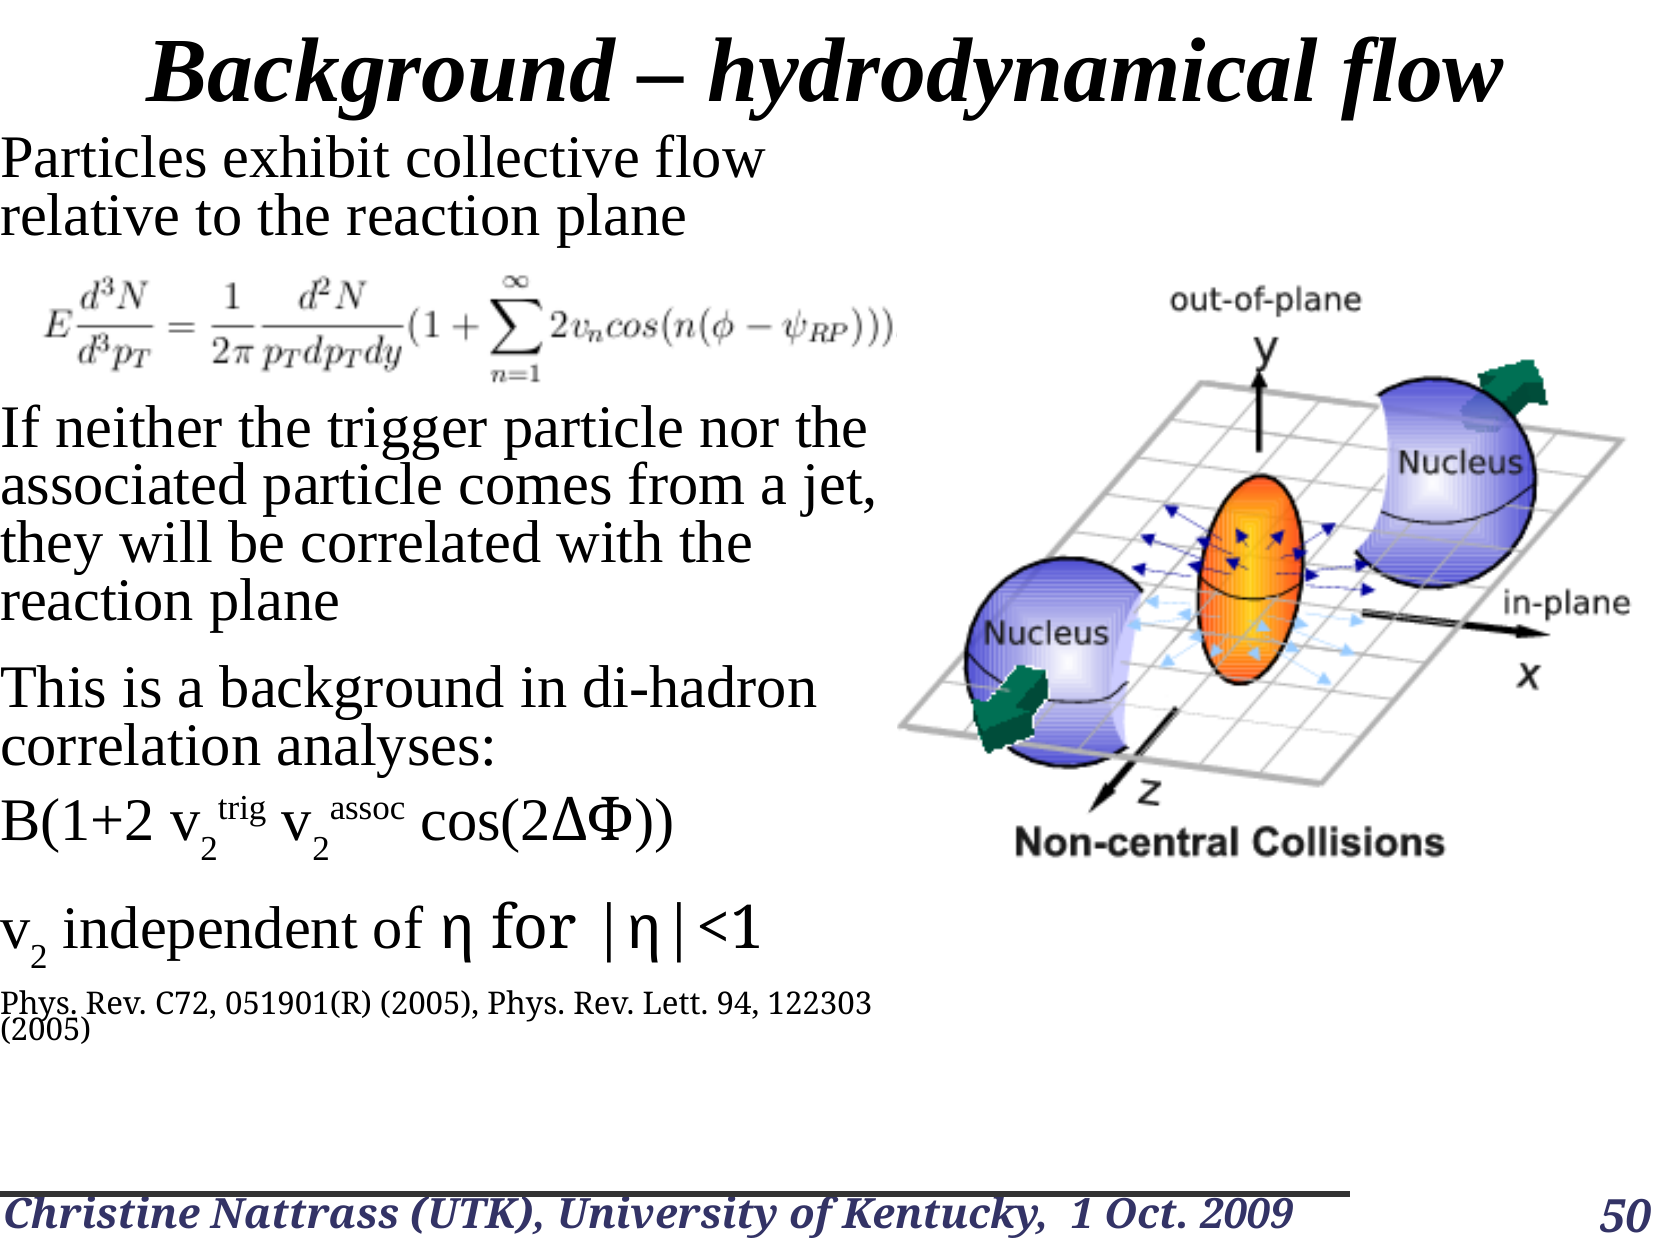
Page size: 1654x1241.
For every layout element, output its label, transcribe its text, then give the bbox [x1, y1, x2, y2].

list Particles exhibit collective flow relative to the reaction plane If neither the trigger particle nor the associated particle comes from a jet, they will be correlated with the reaction plane This is a background in di-hadron correlation analyses: B(1+2 v2trig v2assoc cos(2ΔΦ))‏ v2 independent of η for |η|<1 Phys. Rev. C72, 051901(R) (2005), Phys. Rev. Lett. 94, 122303 (2005)‏ [0, 118, 901, 1190]
picture [24, 248, 1648, 874]
title Background – hydrodynamical flow [82, 0, 1571, 131]
